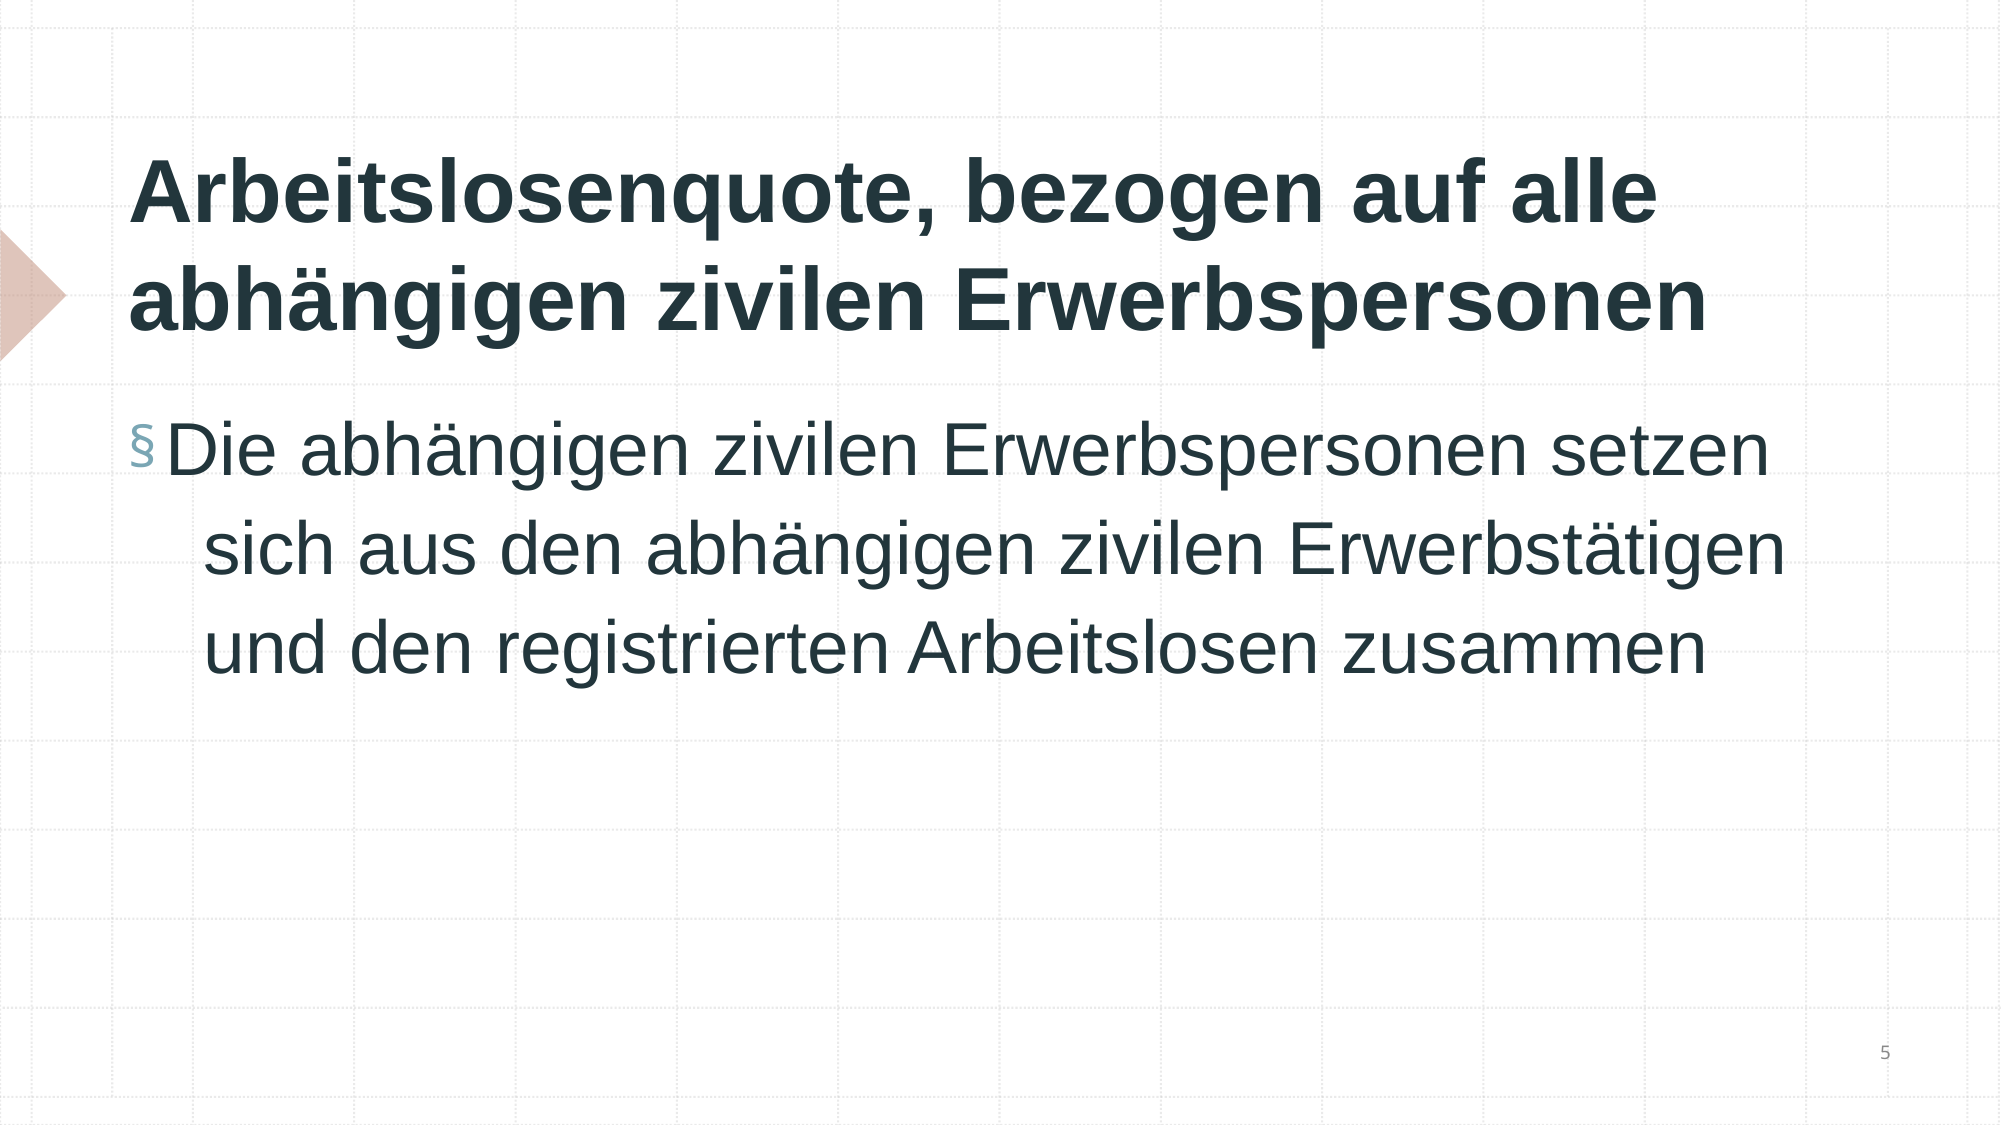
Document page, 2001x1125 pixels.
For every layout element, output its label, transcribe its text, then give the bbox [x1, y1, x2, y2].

list Die abhängigen zivilen Erwerbspersonen setzen sich aus den abhängigen zivilen Erwerbstätigen und den registrierten Arbeitslosen zusammen [113, 383, 1808, 969]
title Arbeitslosenquote, bezogen auf alle abhängigen zivilen Erwerbspersonen [113, 70, 1831, 356]
text_box [1805, 1019, 1966, 1089]
